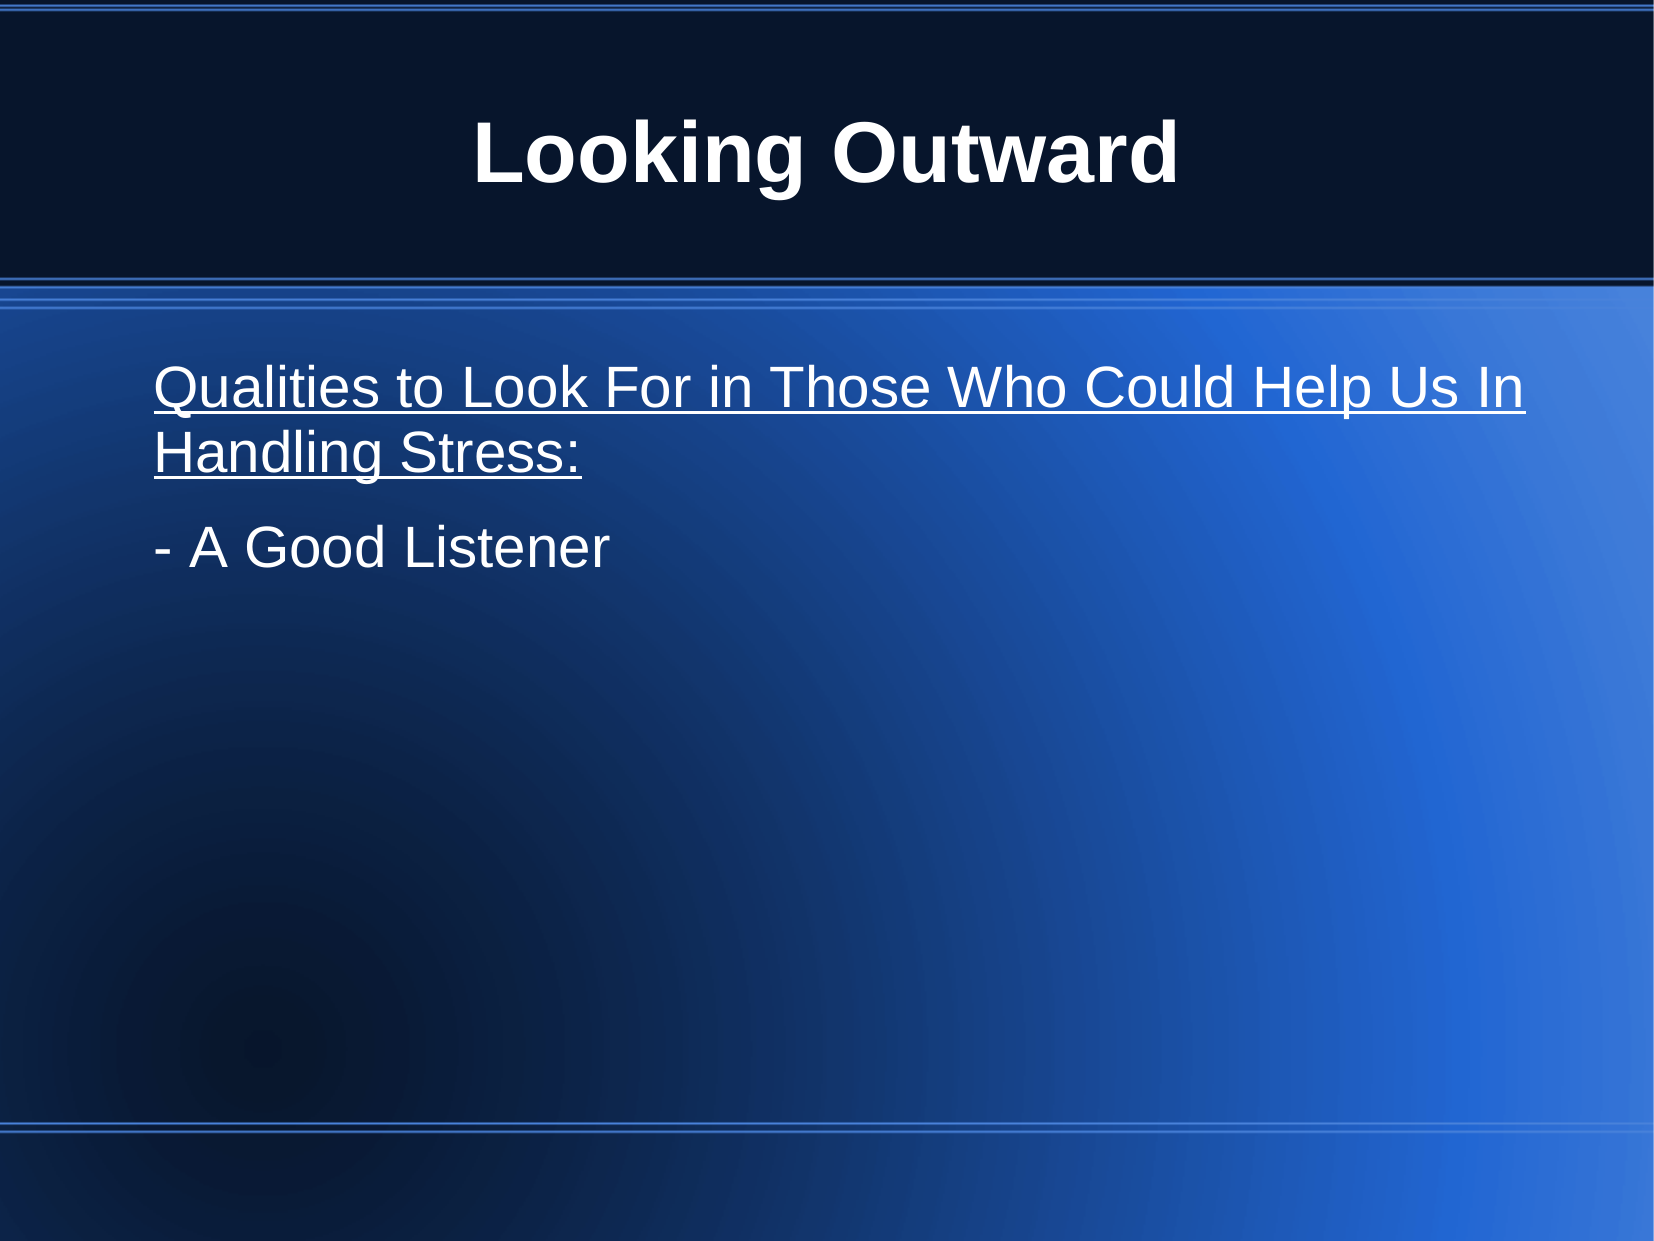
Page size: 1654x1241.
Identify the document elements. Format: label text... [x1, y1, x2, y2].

list Qualities to Look For in Those Who Could Help Us In Handling Stress: - A Good Listener [82, 355, 1571, 1058]
picture [0, 0, 1654, 1241]
title Looking Outward [82, 49, 1571, 257]
